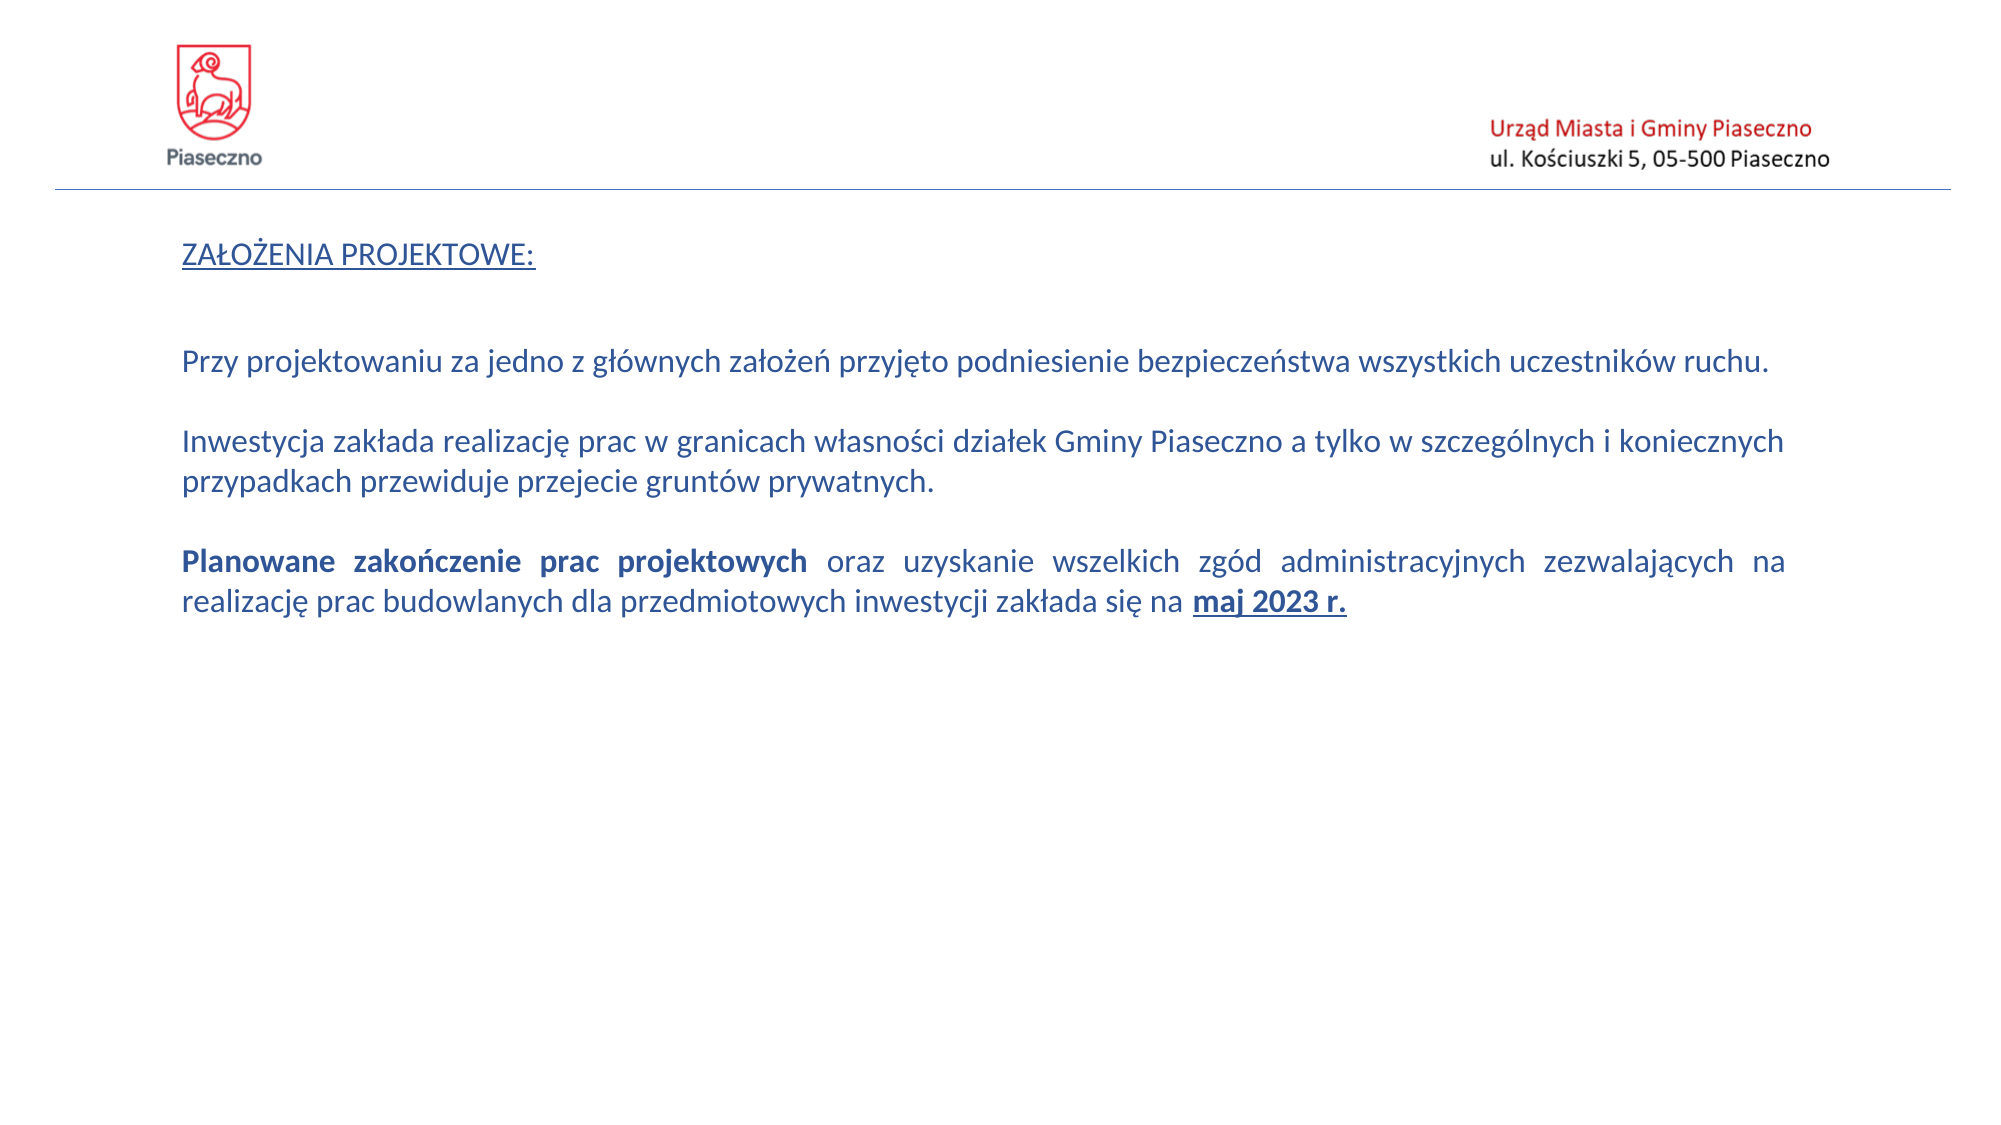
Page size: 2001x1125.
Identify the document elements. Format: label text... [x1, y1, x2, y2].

text_box ZAŁOŻENIA PROJEKTOWE: Przy projektowaniu za jedno z głównych założeń przyjęto podniesienie bezpieczeństwa wszystkich uczestników ruchu. Inwestycja zakłada realizację prac w granicach własności działek Gminy Piaseczno a tylko w szczególnych i koniecznych przypadkach przewiduje przejecie gruntów prywatnych. Planowane zakończenie prac projektowych oraz uzyskanie wszelkich zgód administracyjnych zezwalających na realizację prac budowlanych dla przedmiotowych inwestycji zakłada się na maj 2023 r. [167, 205, 1831, 746]
picture [166, 43, 1857, 189]
